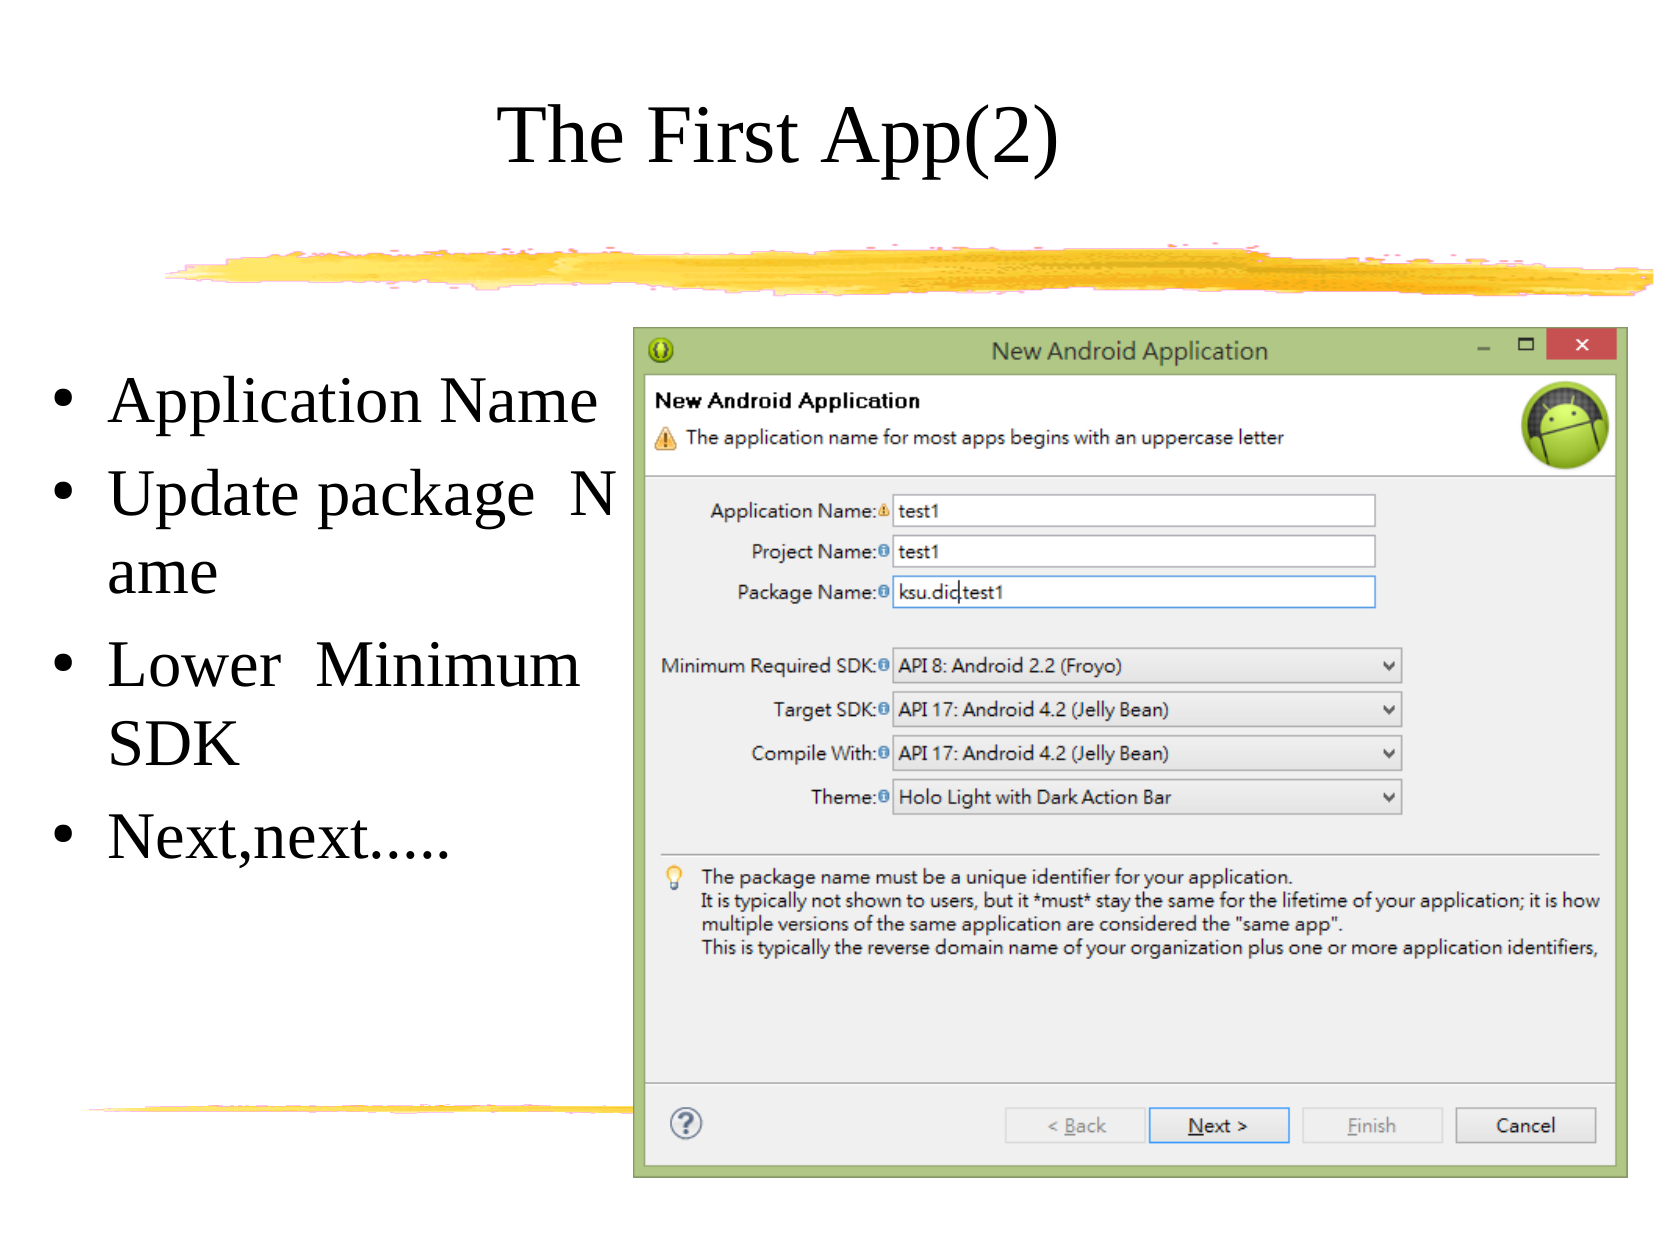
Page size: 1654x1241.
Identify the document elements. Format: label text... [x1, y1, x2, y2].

title The First App(2) [76, 28, 1482, 235]
picture [82, 327, 1628, 1178]
picture [165, 237, 1654, 308]
list Application Name Update package Name Lower Minimum SDK Next,next..... [51, 358, 629, 1103]
